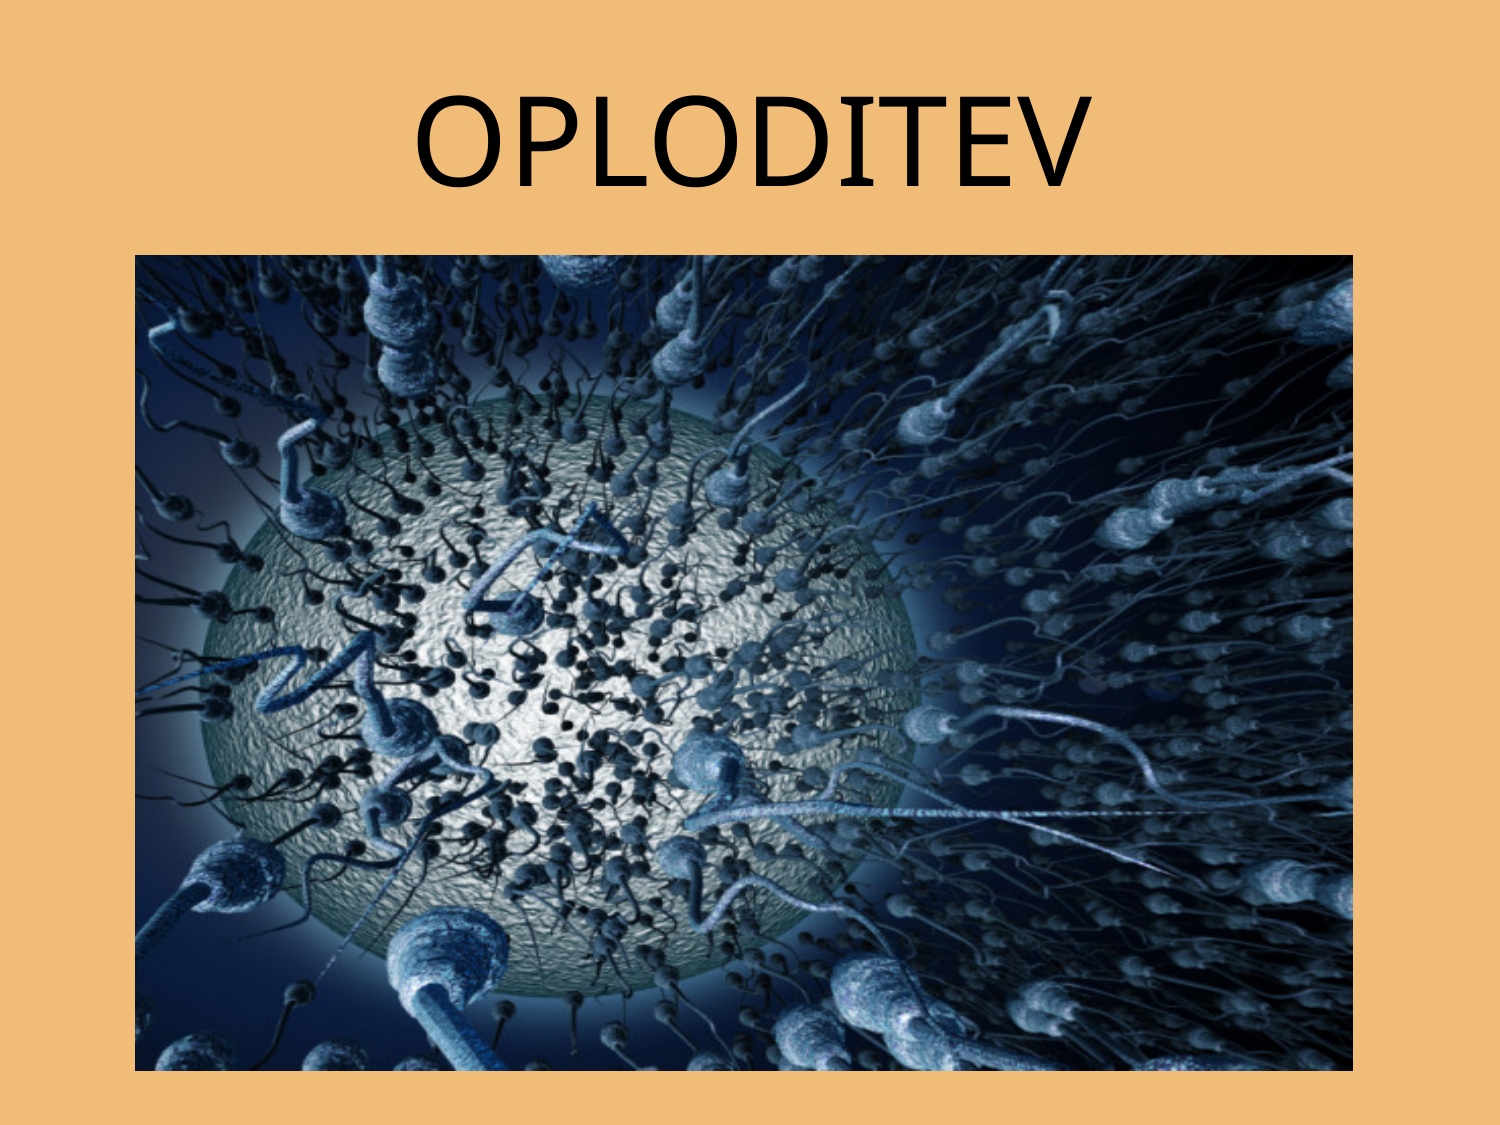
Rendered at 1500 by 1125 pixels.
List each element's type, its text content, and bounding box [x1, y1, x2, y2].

picture [135, 255, 1353, 1071]
title OPLODITEV [76, 42, 1427, 231]
